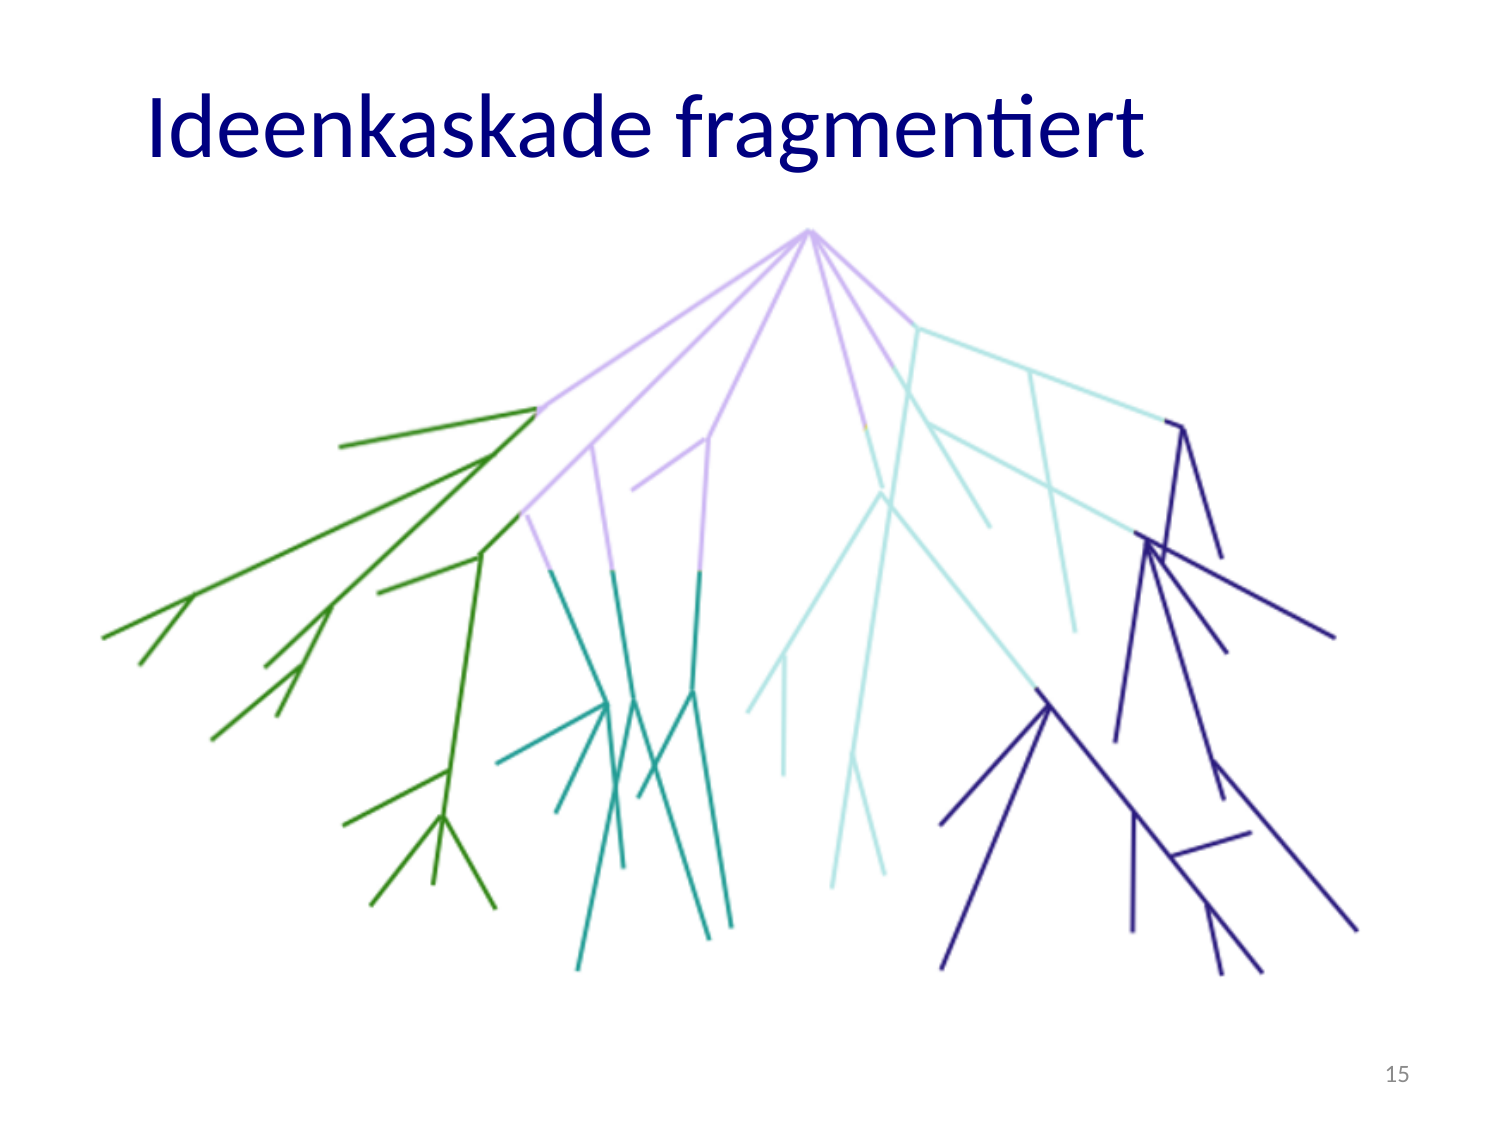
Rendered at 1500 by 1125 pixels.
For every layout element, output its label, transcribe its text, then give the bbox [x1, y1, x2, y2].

title Ideenkaskade fragmentiert [145, 47, 1241, 216]
picture [80, 216, 1380, 992]
